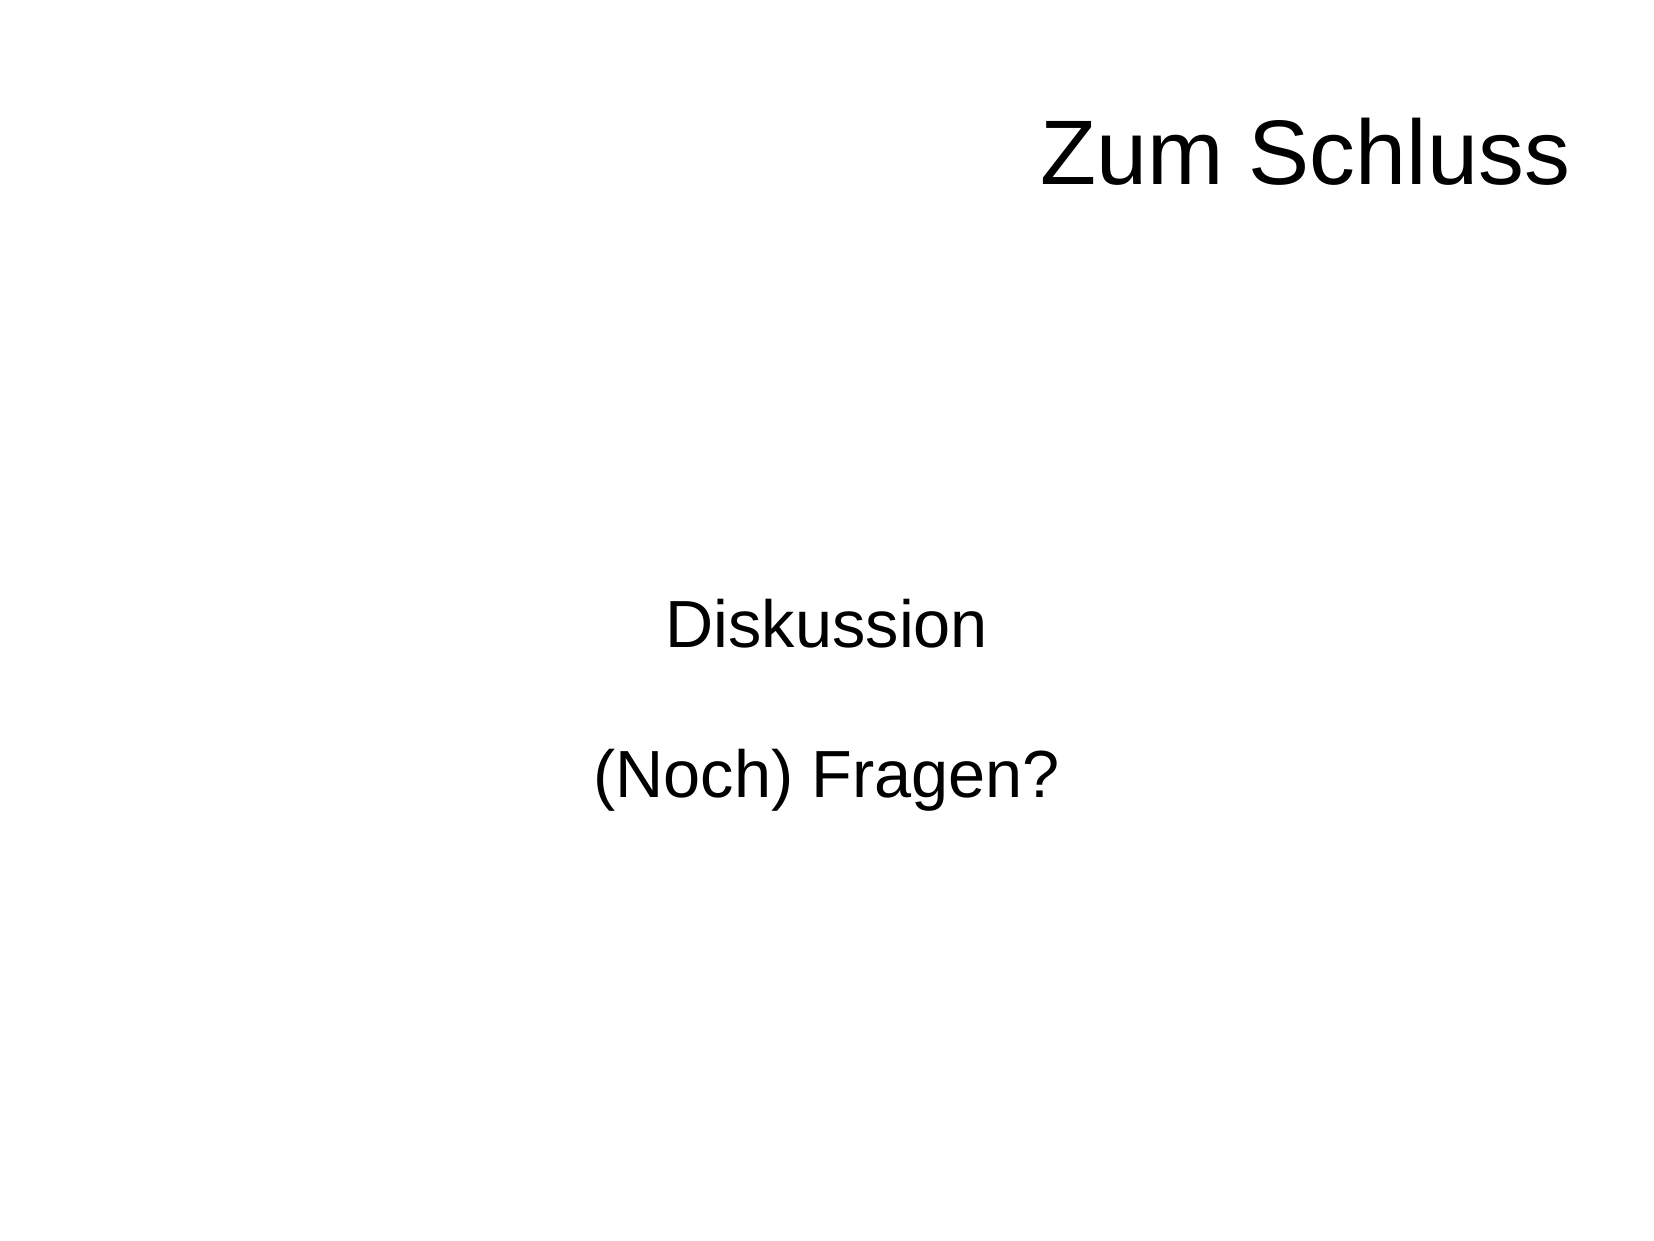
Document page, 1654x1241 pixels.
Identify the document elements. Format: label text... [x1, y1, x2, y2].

title Zum Schluss [82, 49, 1571, 257]
subtitle Diskussion (Noch) Fragen? [82, 290, 1571, 1109]
